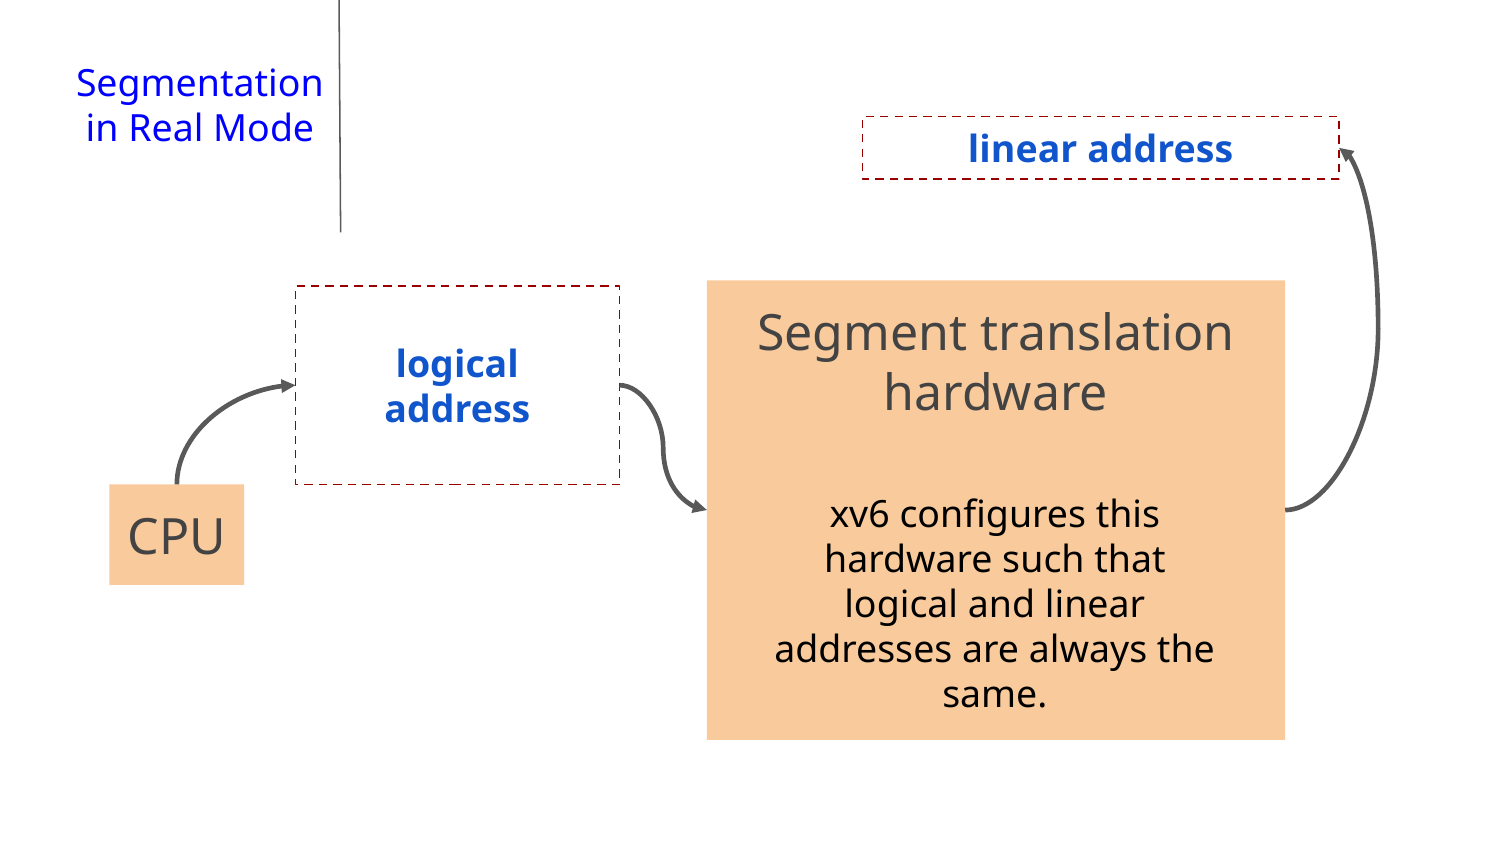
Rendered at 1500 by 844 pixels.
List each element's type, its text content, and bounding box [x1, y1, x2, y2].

text_box Segmentation in Real Mode [0, 0, 339, 208]
text_box linear address [862, 116, 1339, 180]
text_box logical address [313, 357, 602, 413]
text_box Segment translation hardware [706, 280, 1286, 740]
text_box xv6 configures this hardware such that logical and linear addresses are always the same. [749, 528, 1240, 677]
text_box CPU [109, 484, 245, 585]
